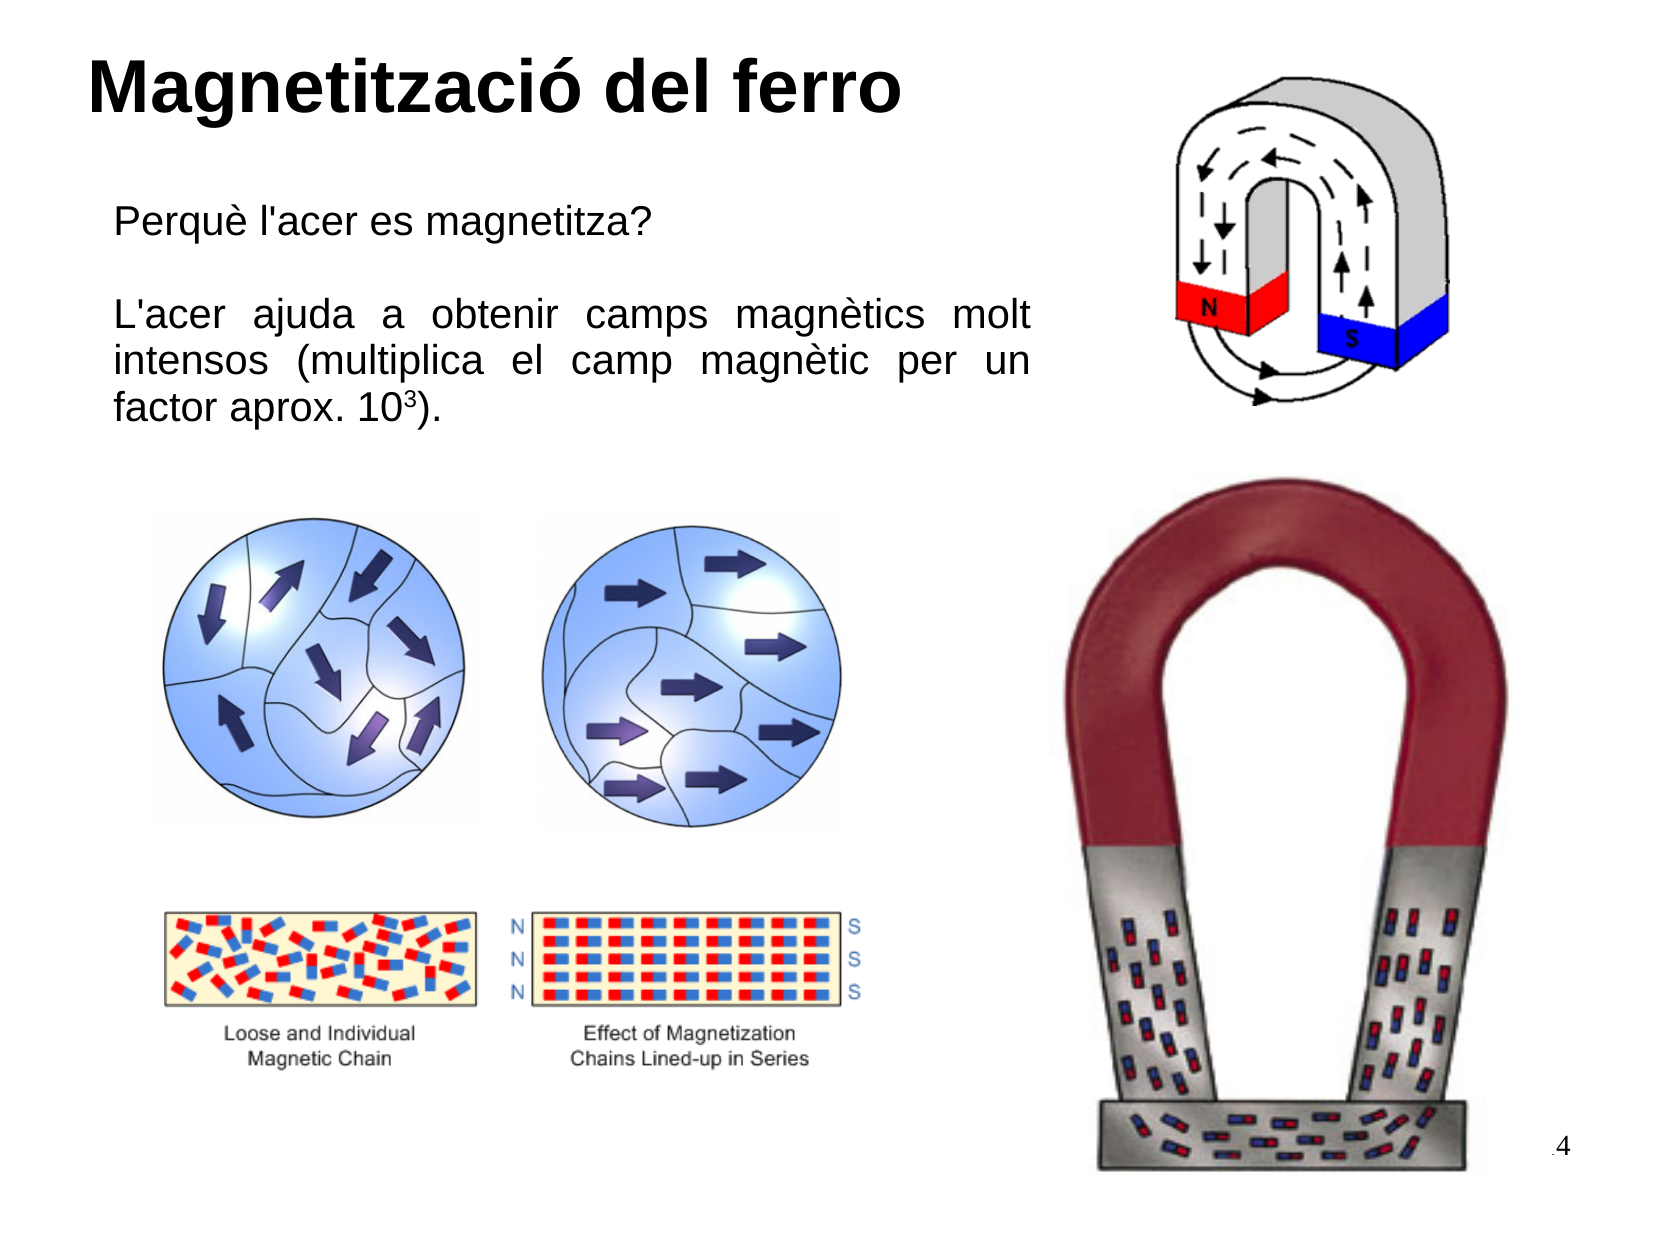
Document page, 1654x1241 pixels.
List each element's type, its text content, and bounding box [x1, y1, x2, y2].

picture [149, 513, 483, 826]
picture [1000, 473, 1553, 1179]
text_box Perquè l'acer es magnetitza? L'acer ajuda a obtenir camps magnètics molt intensos (multiplica el camp magnètic per un factor aprox. 103). [98, 190, 1047, 438]
picture [1175, 76, 1450, 406]
text_box Magnetització del ferro [73, 37, 1084, 137]
picture [164, 911, 862, 1072]
picture [538, 510, 845, 836]
